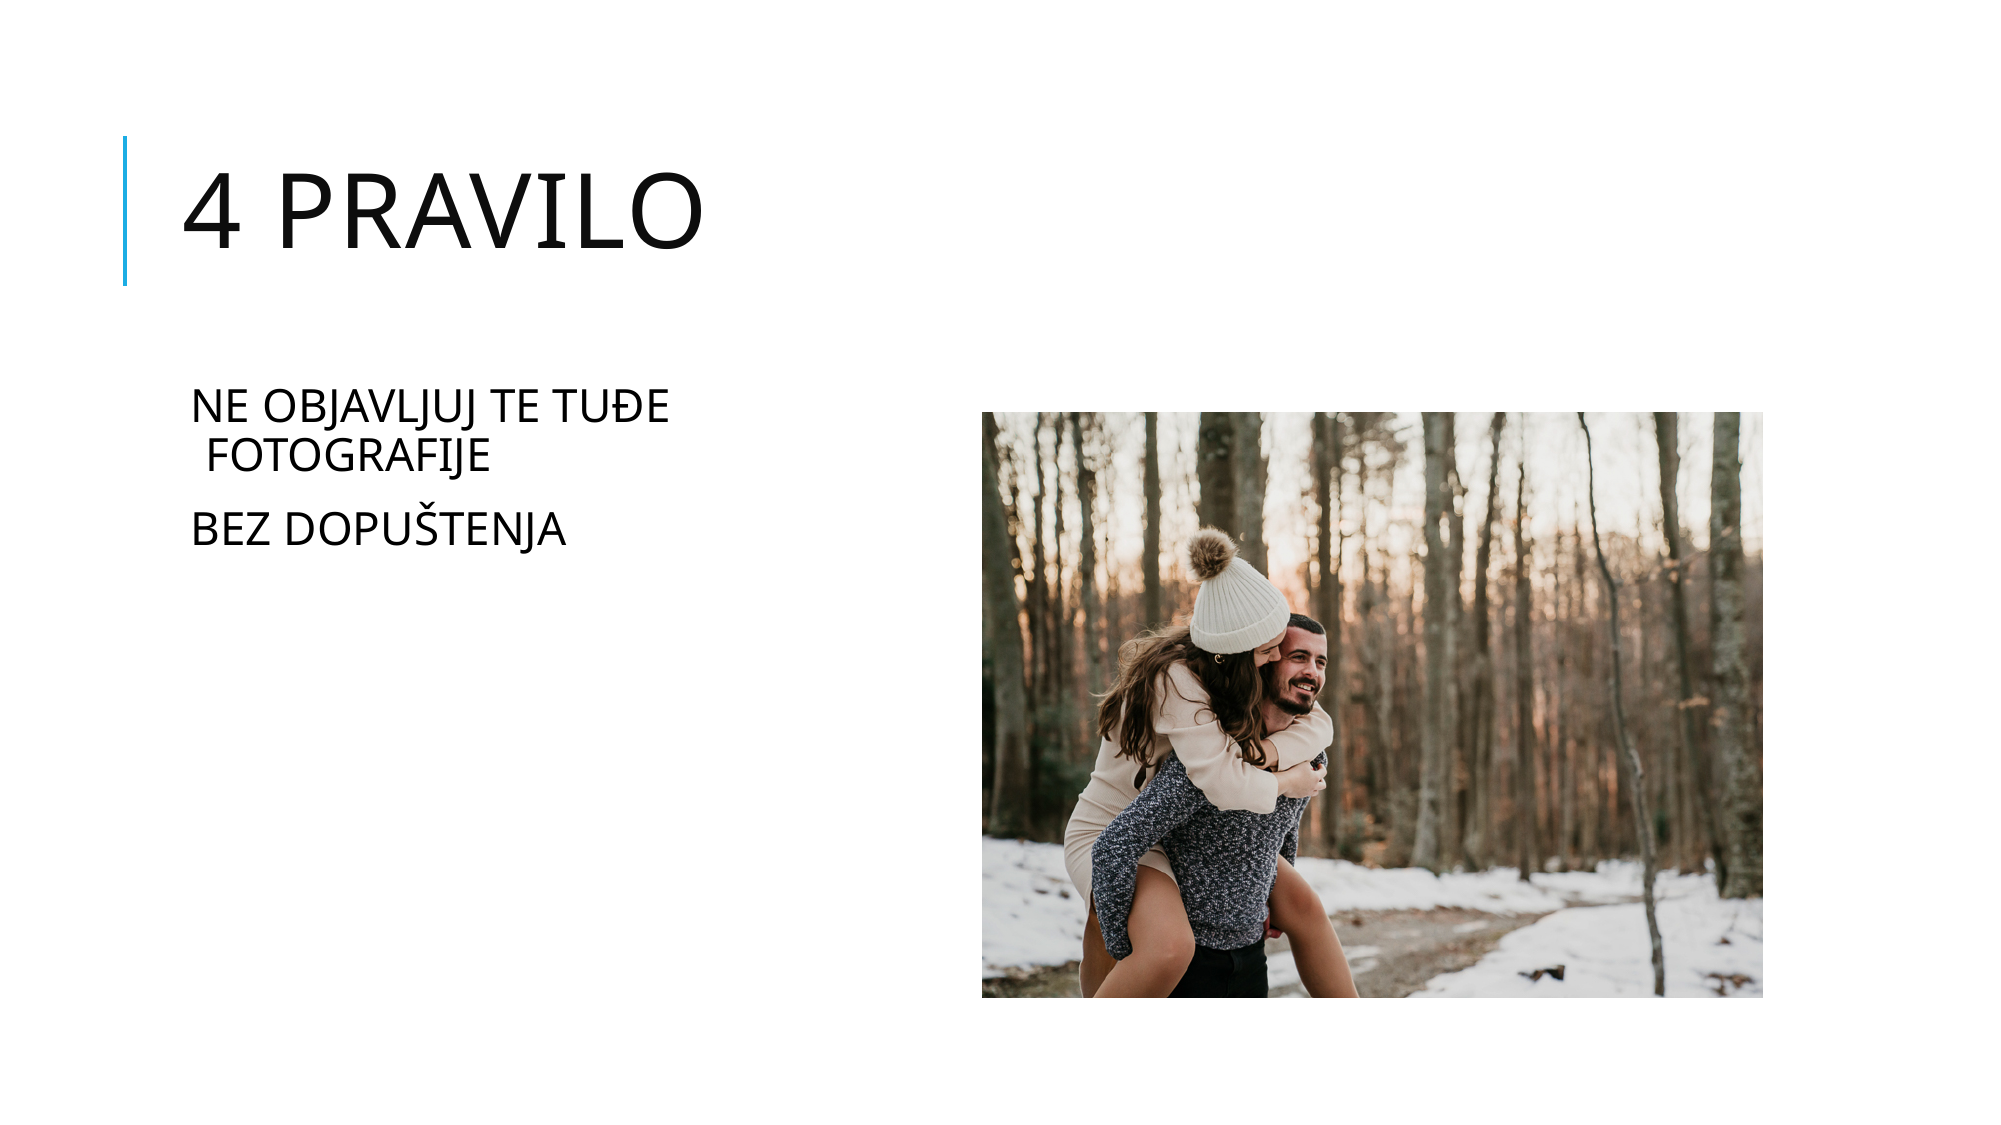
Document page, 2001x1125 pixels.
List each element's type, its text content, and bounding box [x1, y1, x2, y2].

title 4 pravilo [168, 96, 1763, 343]
list NE OBJAVLJUJ TE TUĐE FOTOGRAFIJE BEZ DOPUŠTENJA [168, 375, 949, 1036]
picture [982, 412, 1763, 998]
